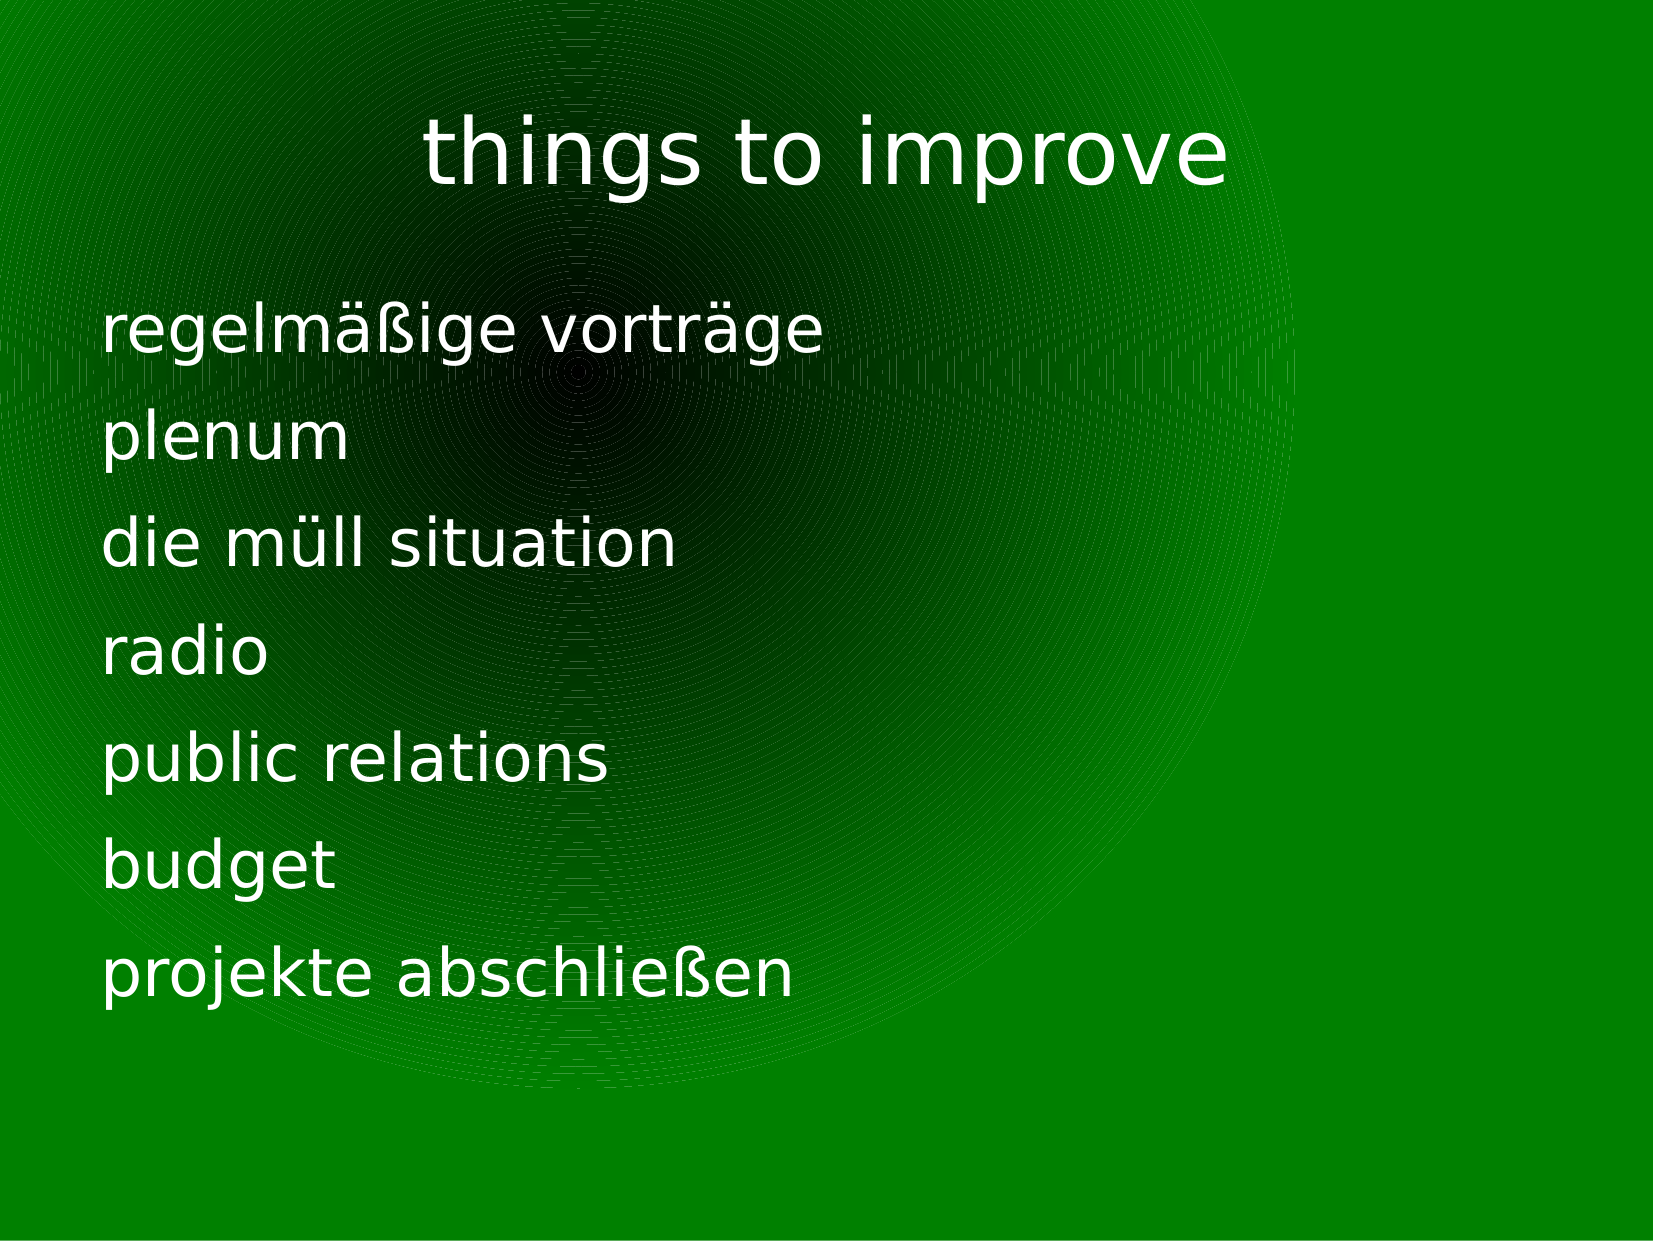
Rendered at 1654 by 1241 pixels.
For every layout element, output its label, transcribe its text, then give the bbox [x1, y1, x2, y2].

title things to improve [82, 49, 1571, 257]
list regelmäßige vorträge plenum die müll situation radio public relations budget projekte abschließen [82, 290, 1571, 1109]
